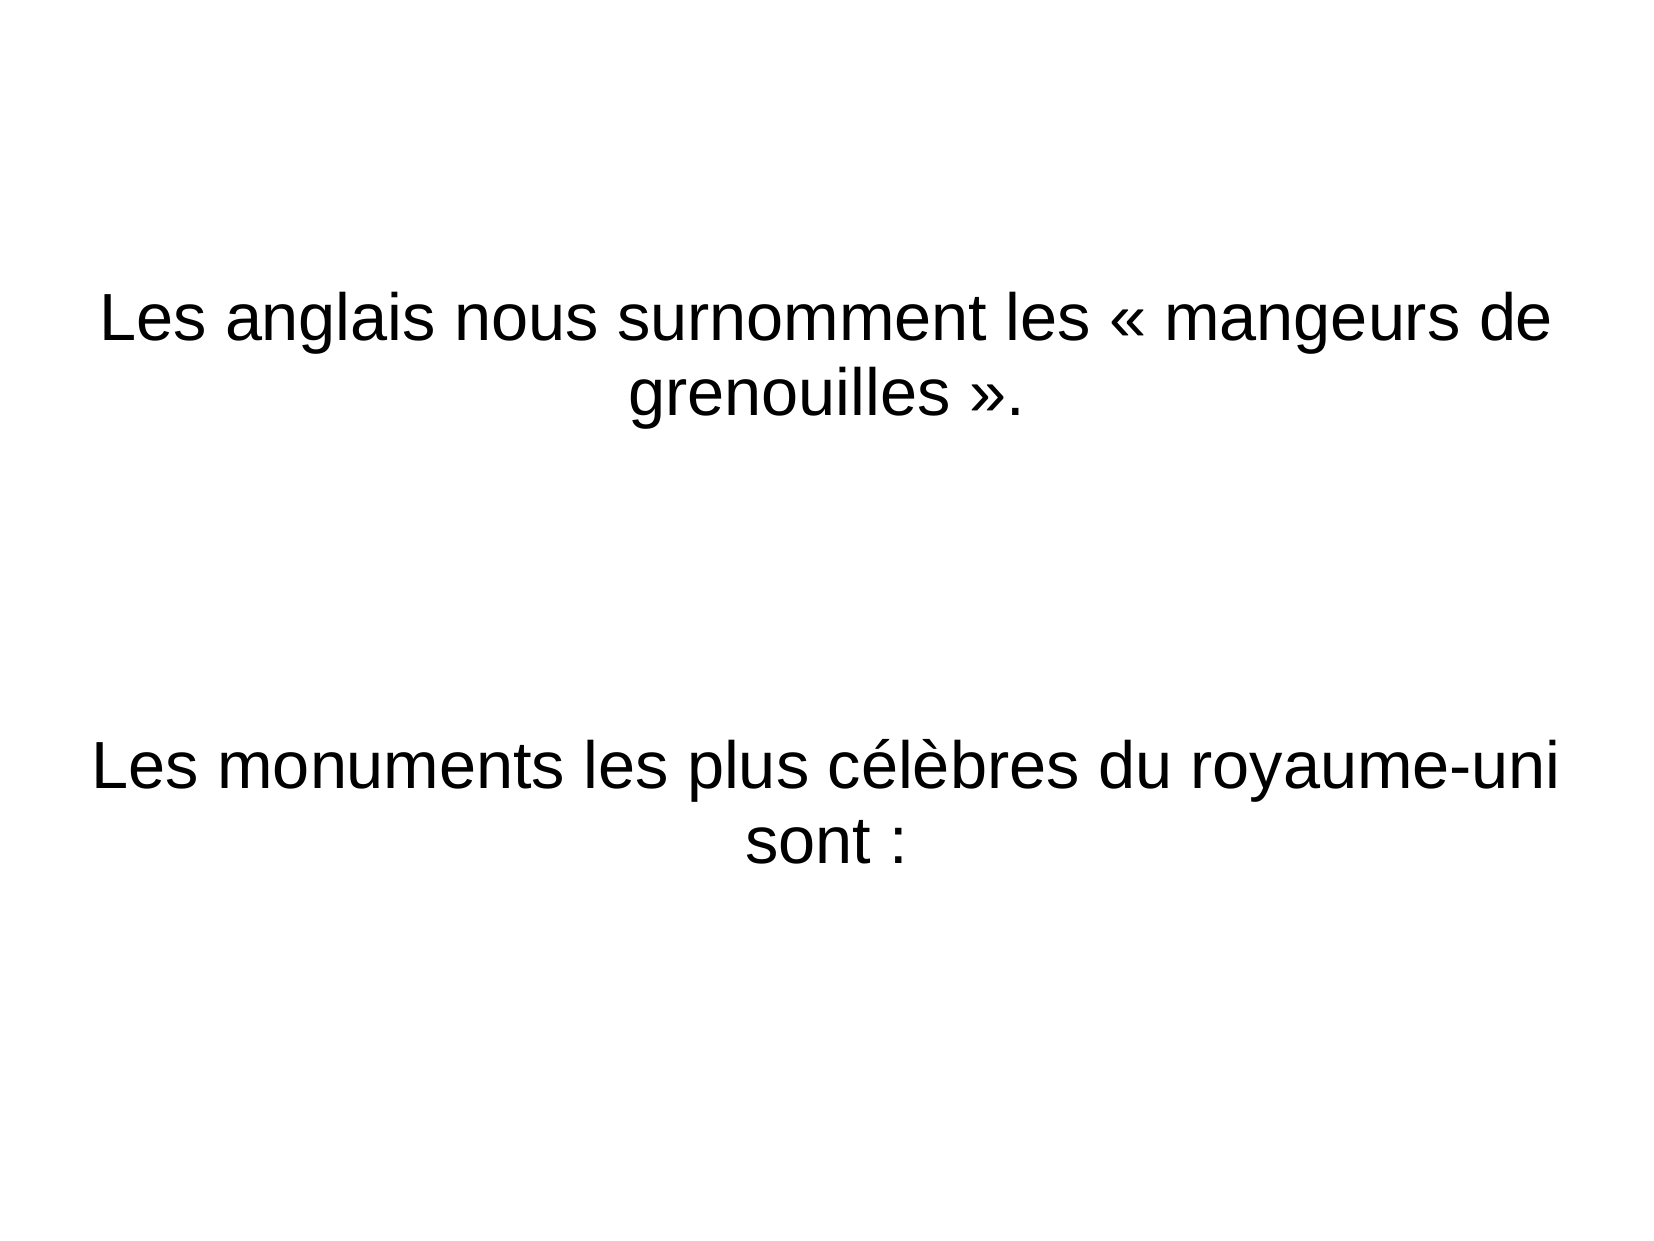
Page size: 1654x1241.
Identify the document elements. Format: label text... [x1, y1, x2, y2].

subtitle Les anglais nous surnomment les « mangeurs de grenouilles ». Les monuments les plus célèbres du royaume-uni sont : [82, 49, 1571, 1109]
